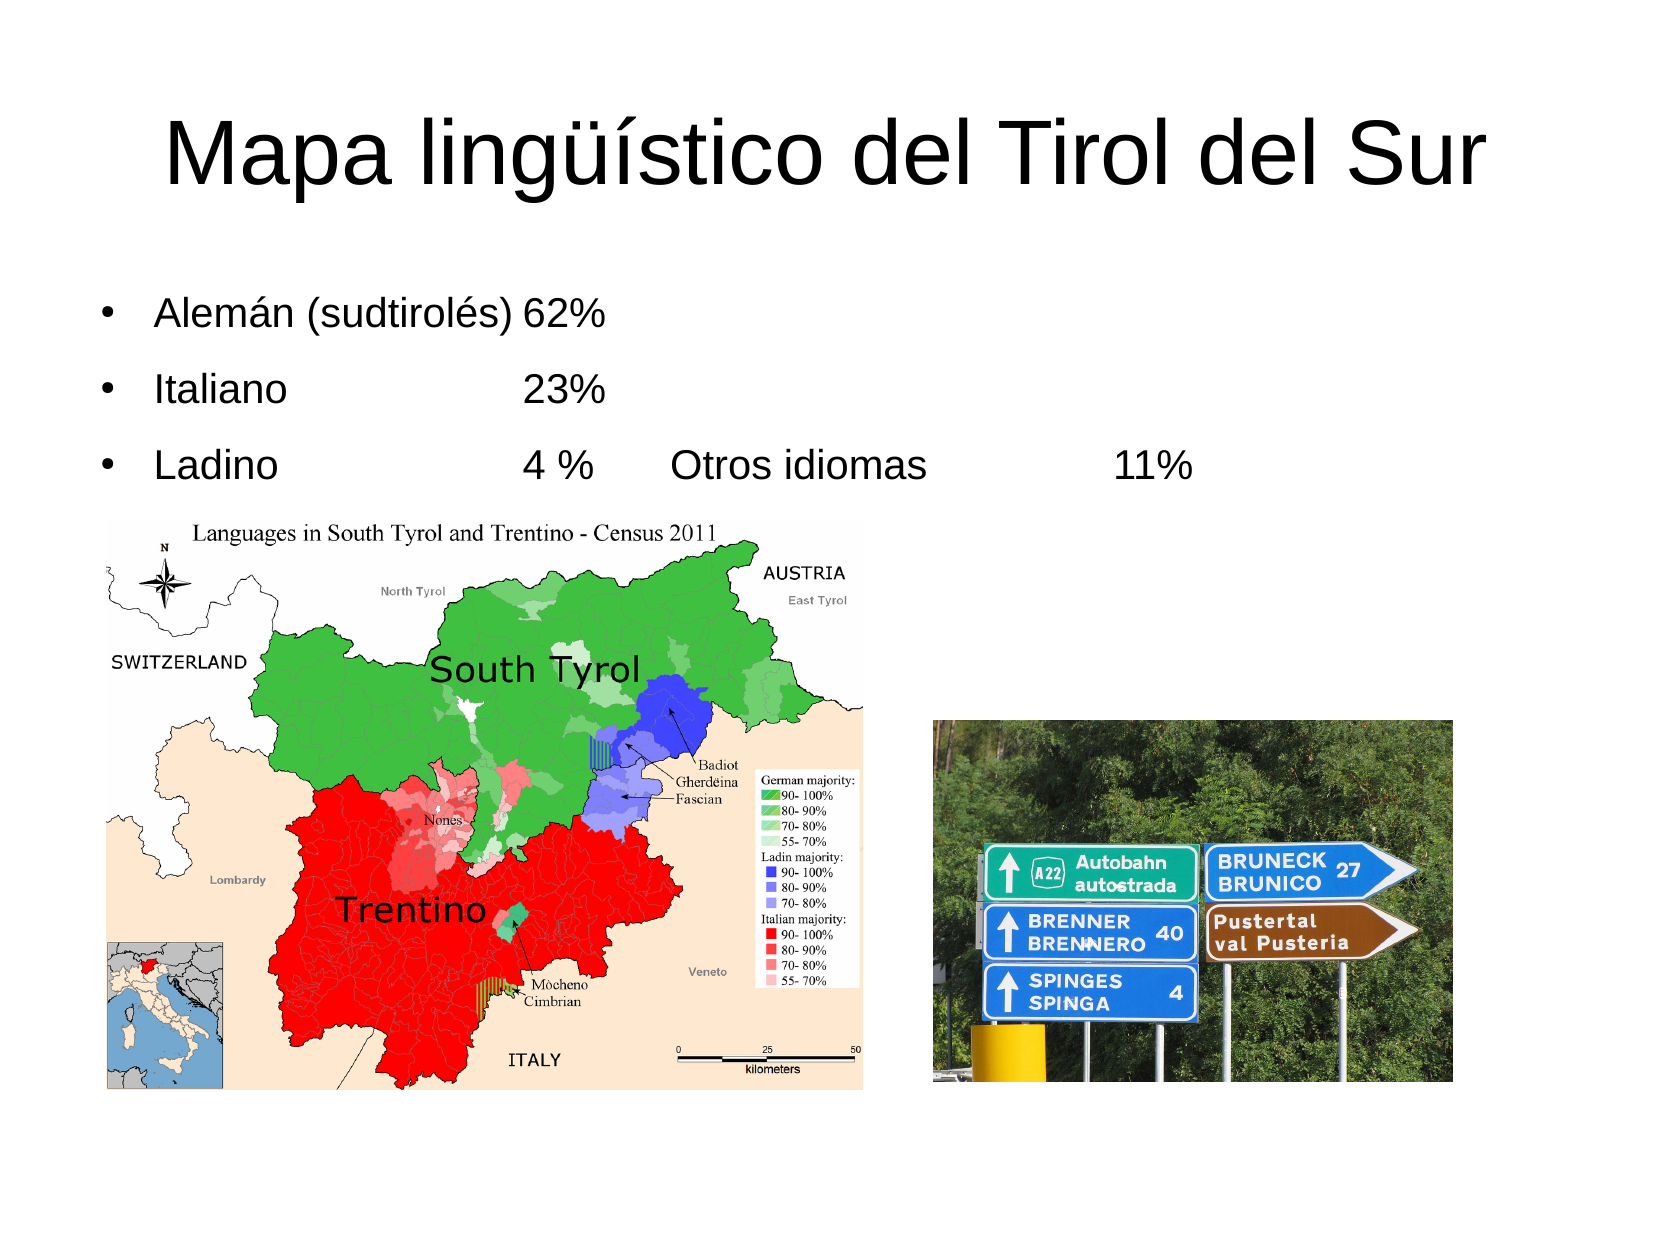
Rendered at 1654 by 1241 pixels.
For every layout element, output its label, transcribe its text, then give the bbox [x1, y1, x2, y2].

title Mapa lingüístico del Tirol del Sur [82, 49, 1571, 257]
picture [933, 720, 1453, 1082]
list Alemán (sudtirolés) 62% Italiano 23% Ladino 4 % Otros idiomas 11% [82, 290, 1571, 1109]
picture [106, 519, 863, 1090]
